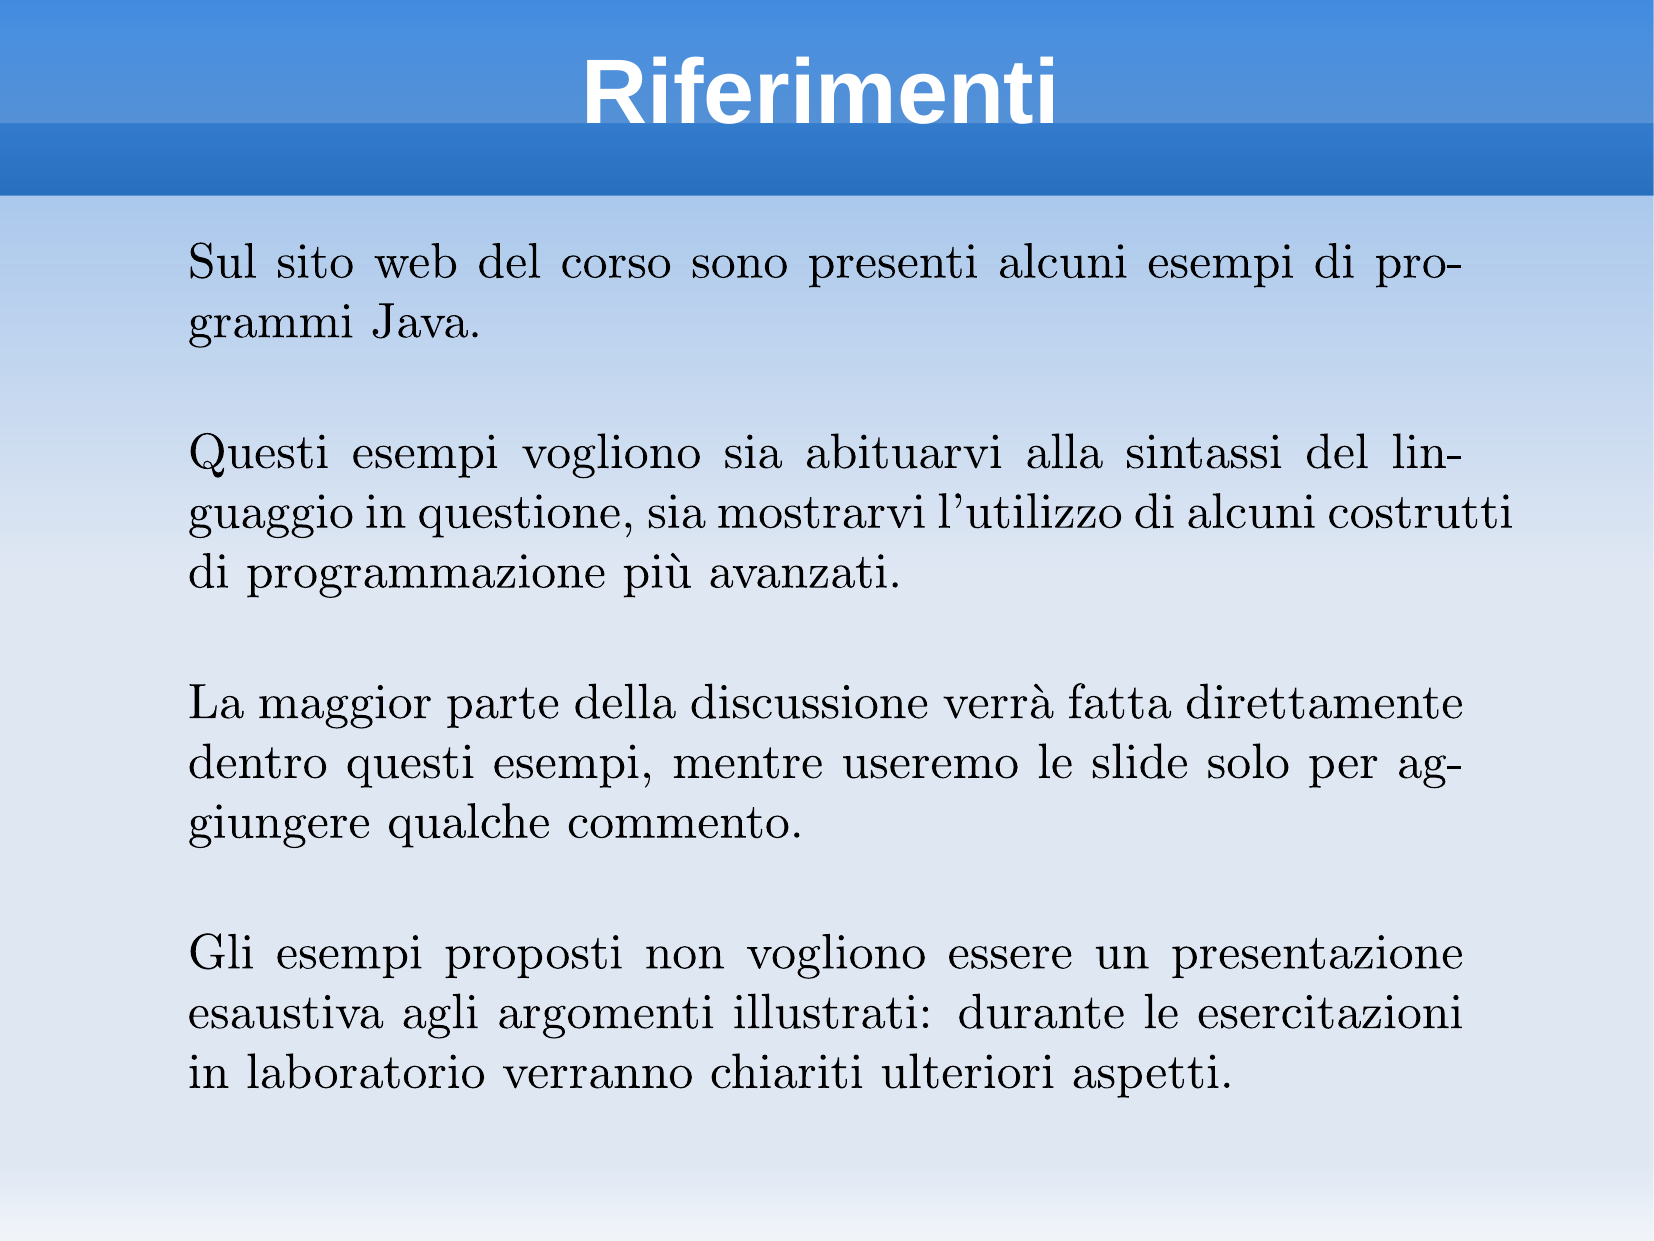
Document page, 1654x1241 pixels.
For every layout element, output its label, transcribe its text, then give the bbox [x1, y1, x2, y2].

text_box [187, 242, 1514, 1098]
title Riferimenti [76, 0, 1565, 188]
picture [0, 0, 1654, 1241]
